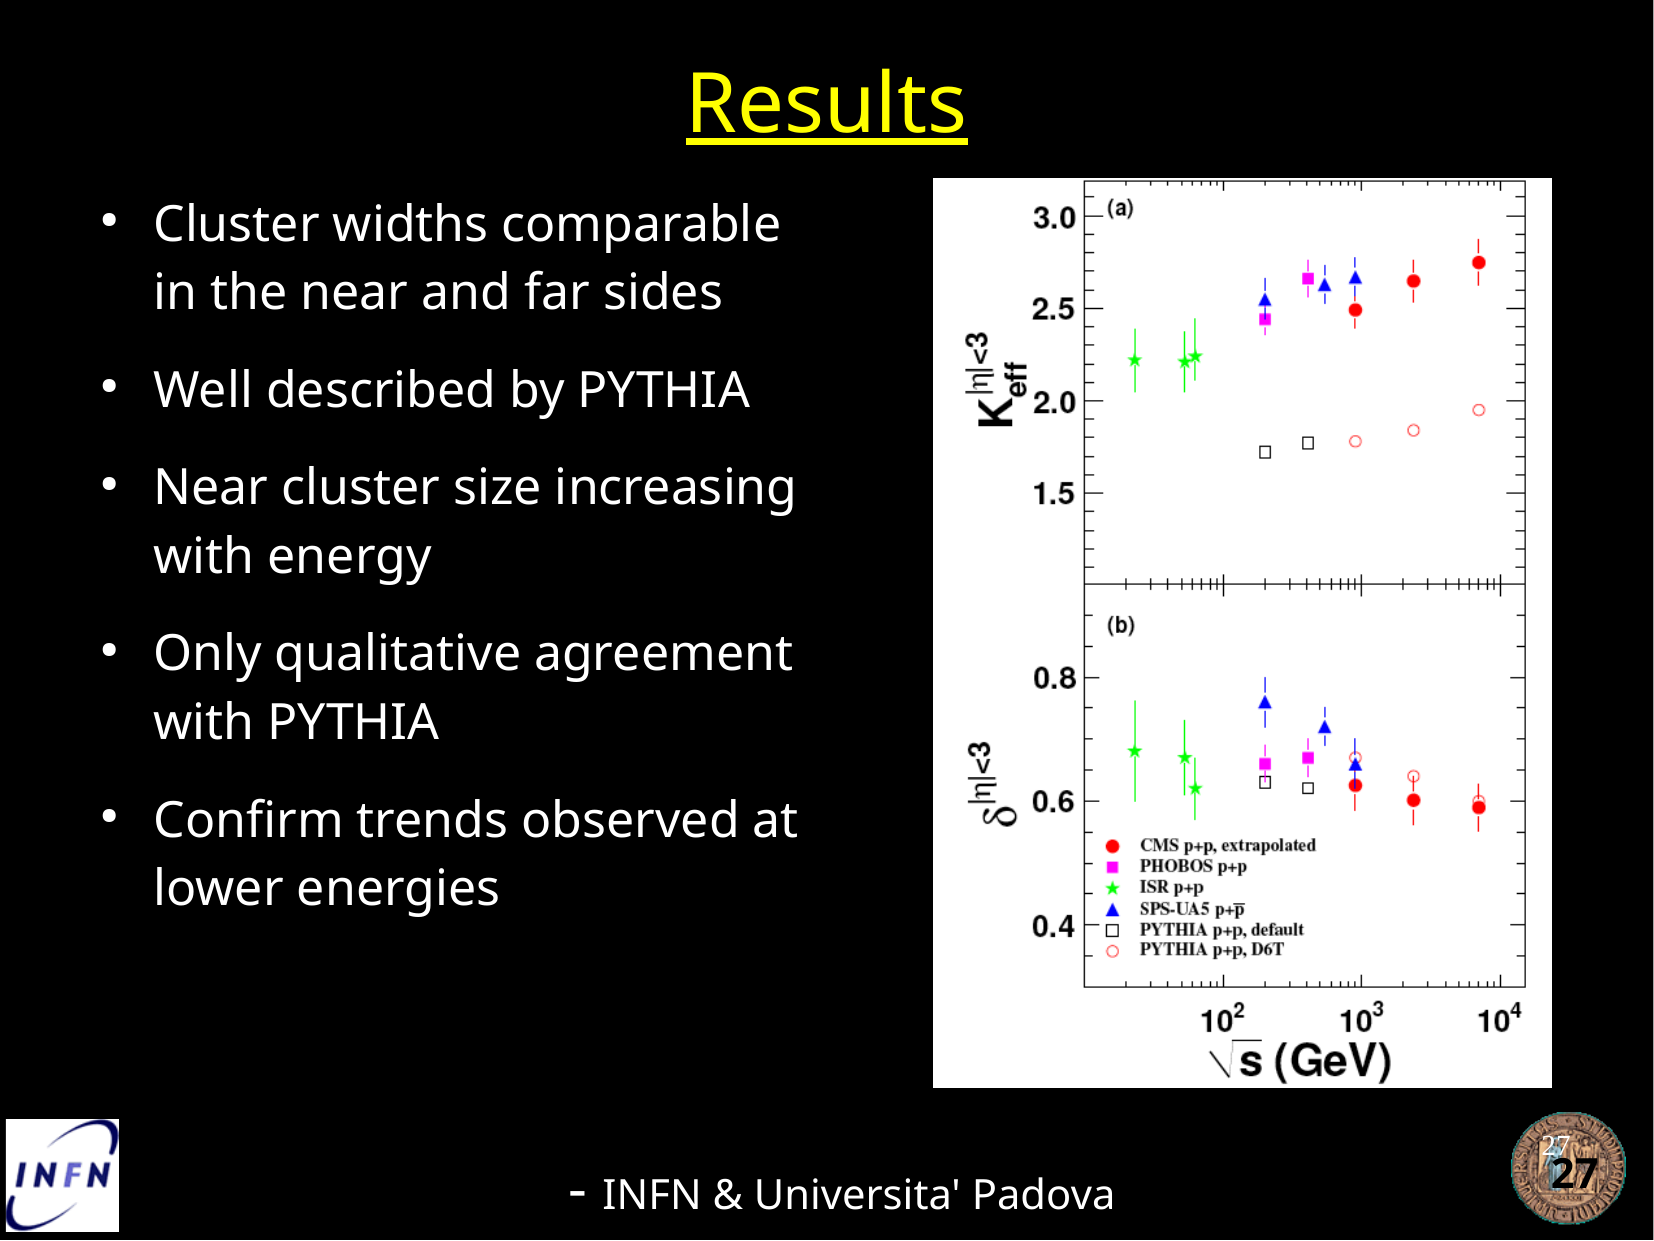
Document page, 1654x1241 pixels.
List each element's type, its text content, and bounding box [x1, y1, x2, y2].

picture [5, 1119, 119, 1232]
title Results [82, 43, 1571, 157]
picture [1511, 1111, 1626, 1226]
picture [933, 178, 1552, 1088]
list Cluster widths comparable in the near and far sides Well described by PYTHIA Near cluster size increasing with energy Only qualitative agreement with PYTHIA Confirm trends observed at lower energies [82, 187, 809, 1109]
